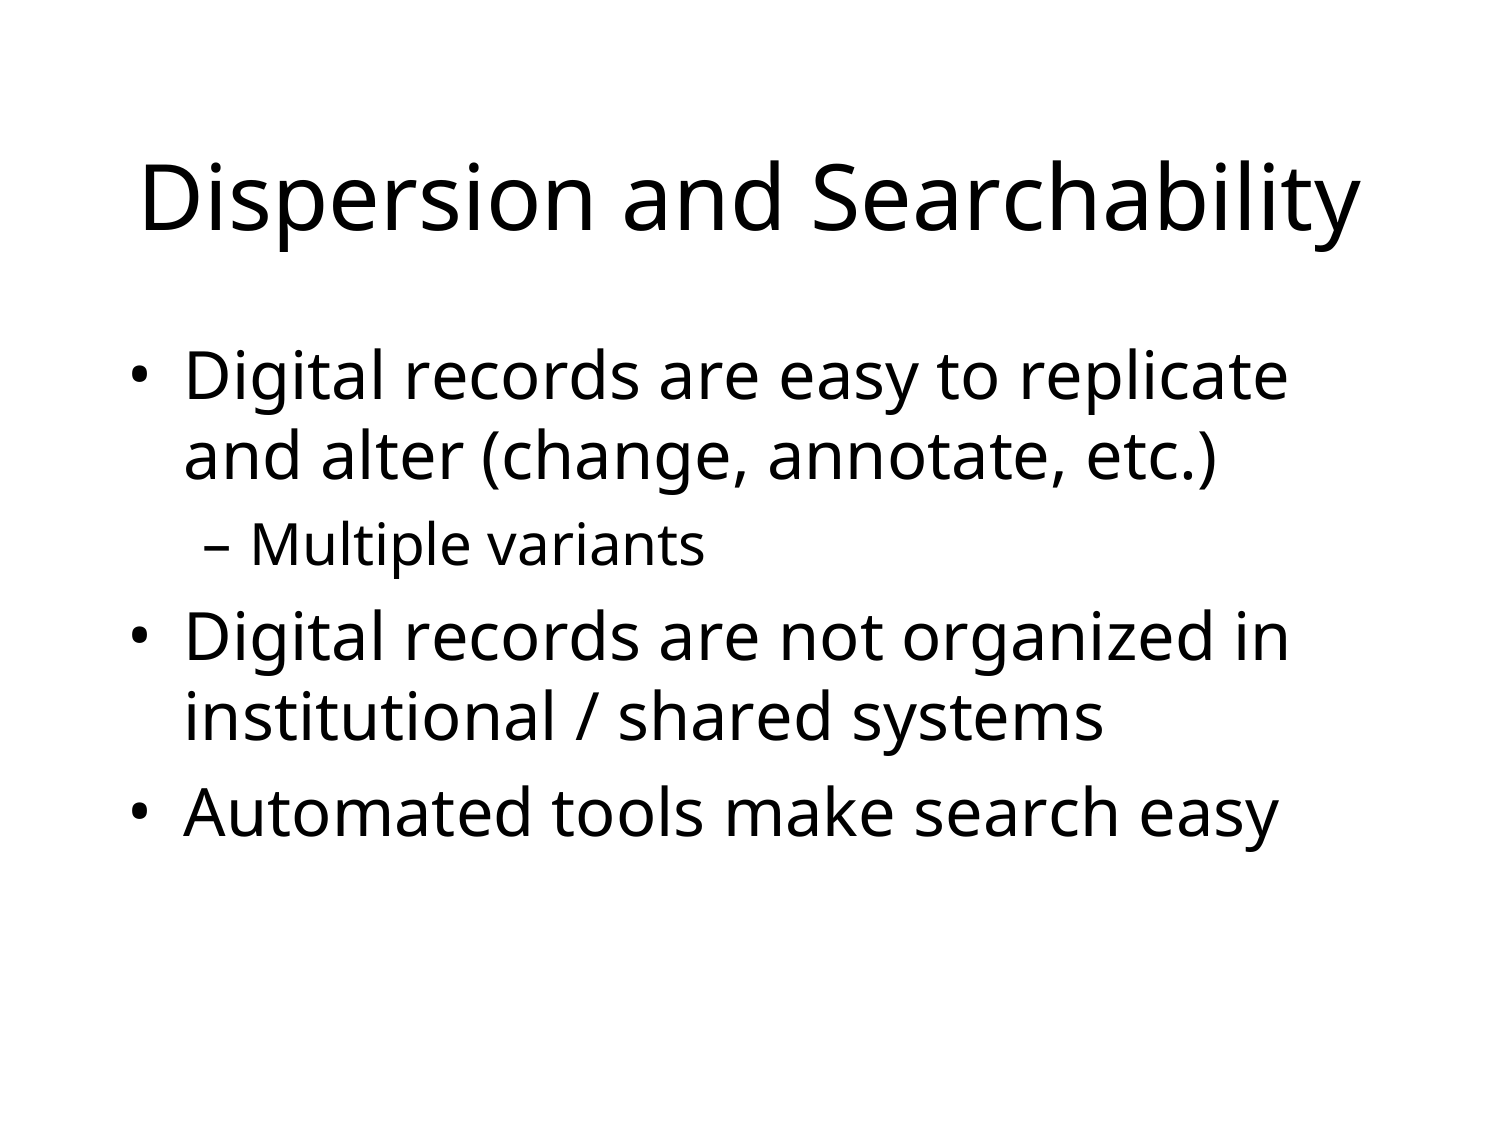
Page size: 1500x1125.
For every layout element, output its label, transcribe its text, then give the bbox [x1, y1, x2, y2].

list Digital records are easy to replicate and alter (change, annotate, etc.) Multiple variants Digital records are not organized in institutional / shared systems Automated tools make search easy [112, 324, 1388, 1001]
title Dispersion and Searchability [112, 99, 1388, 288]
